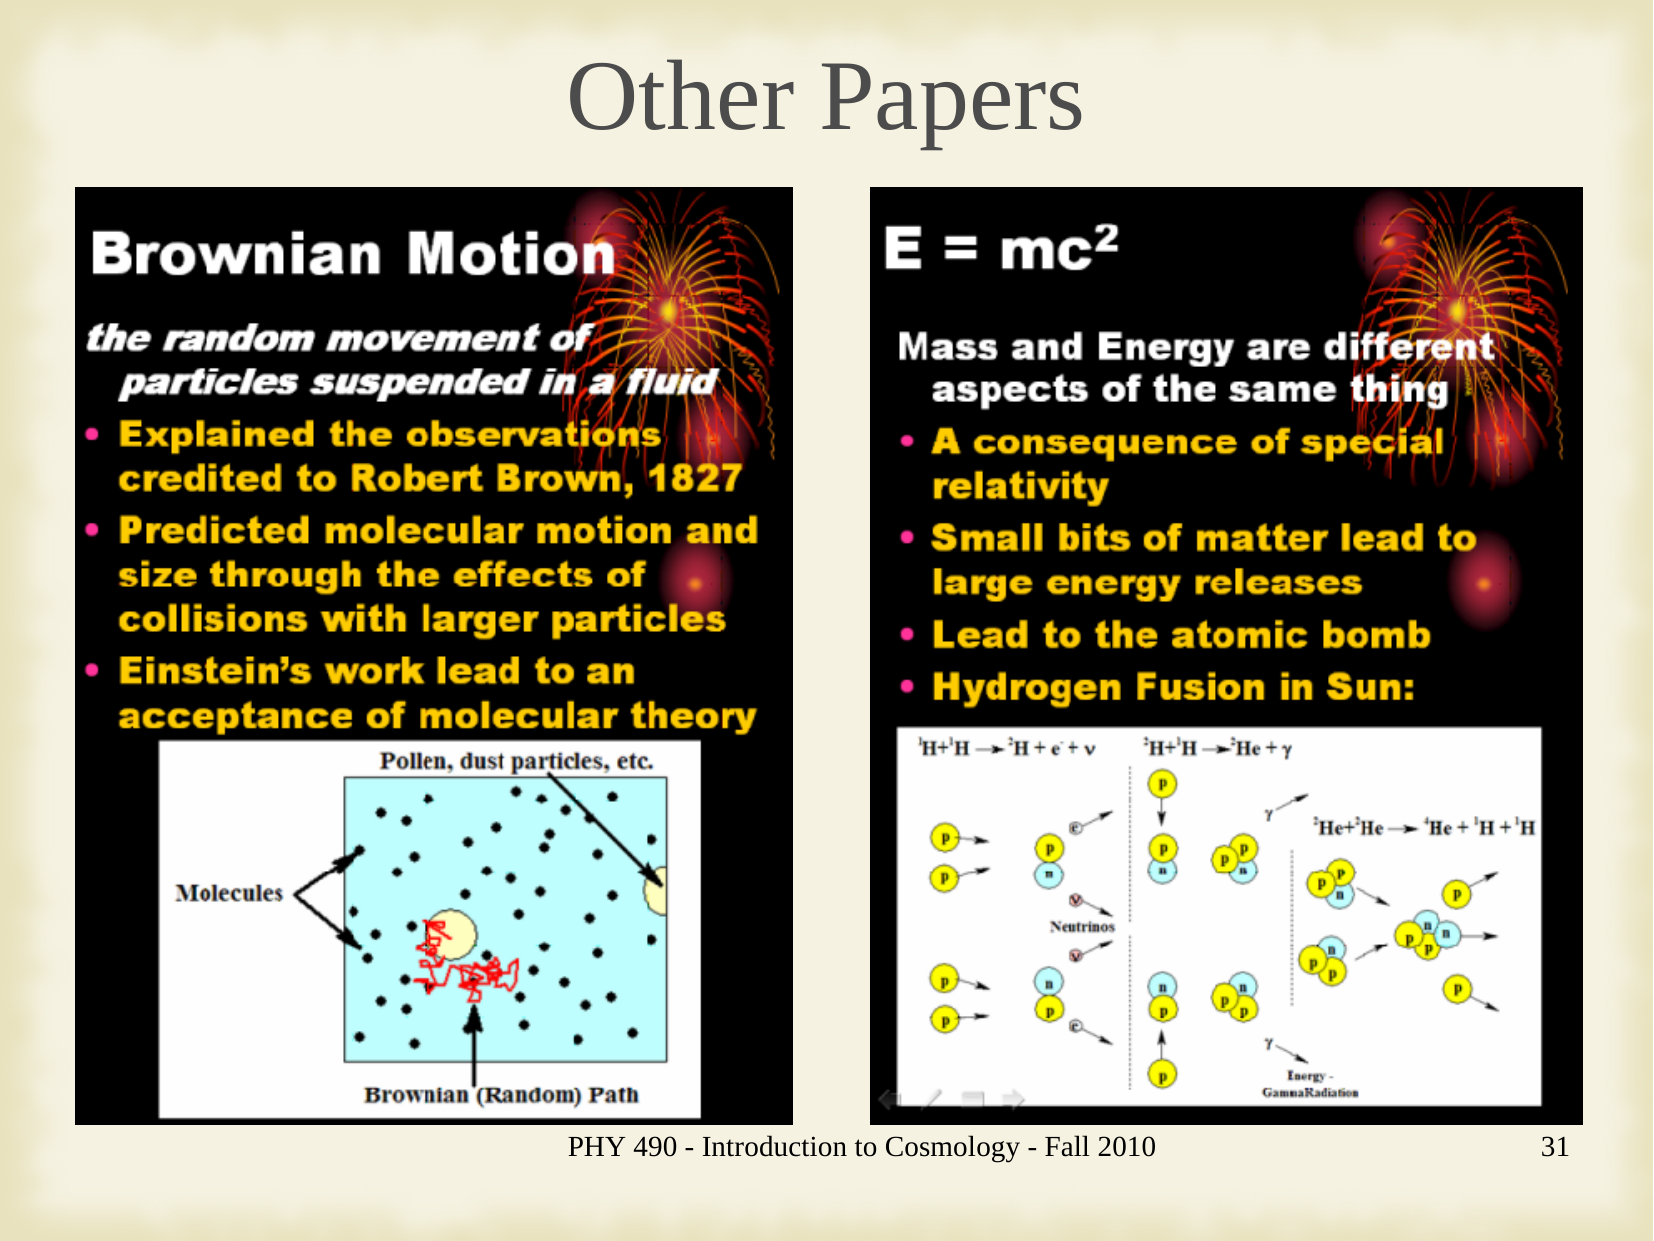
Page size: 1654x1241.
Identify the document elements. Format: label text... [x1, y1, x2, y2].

title Other Papers [82, 0, 1571, 193]
picture [0, 0, 1653, 1241]
